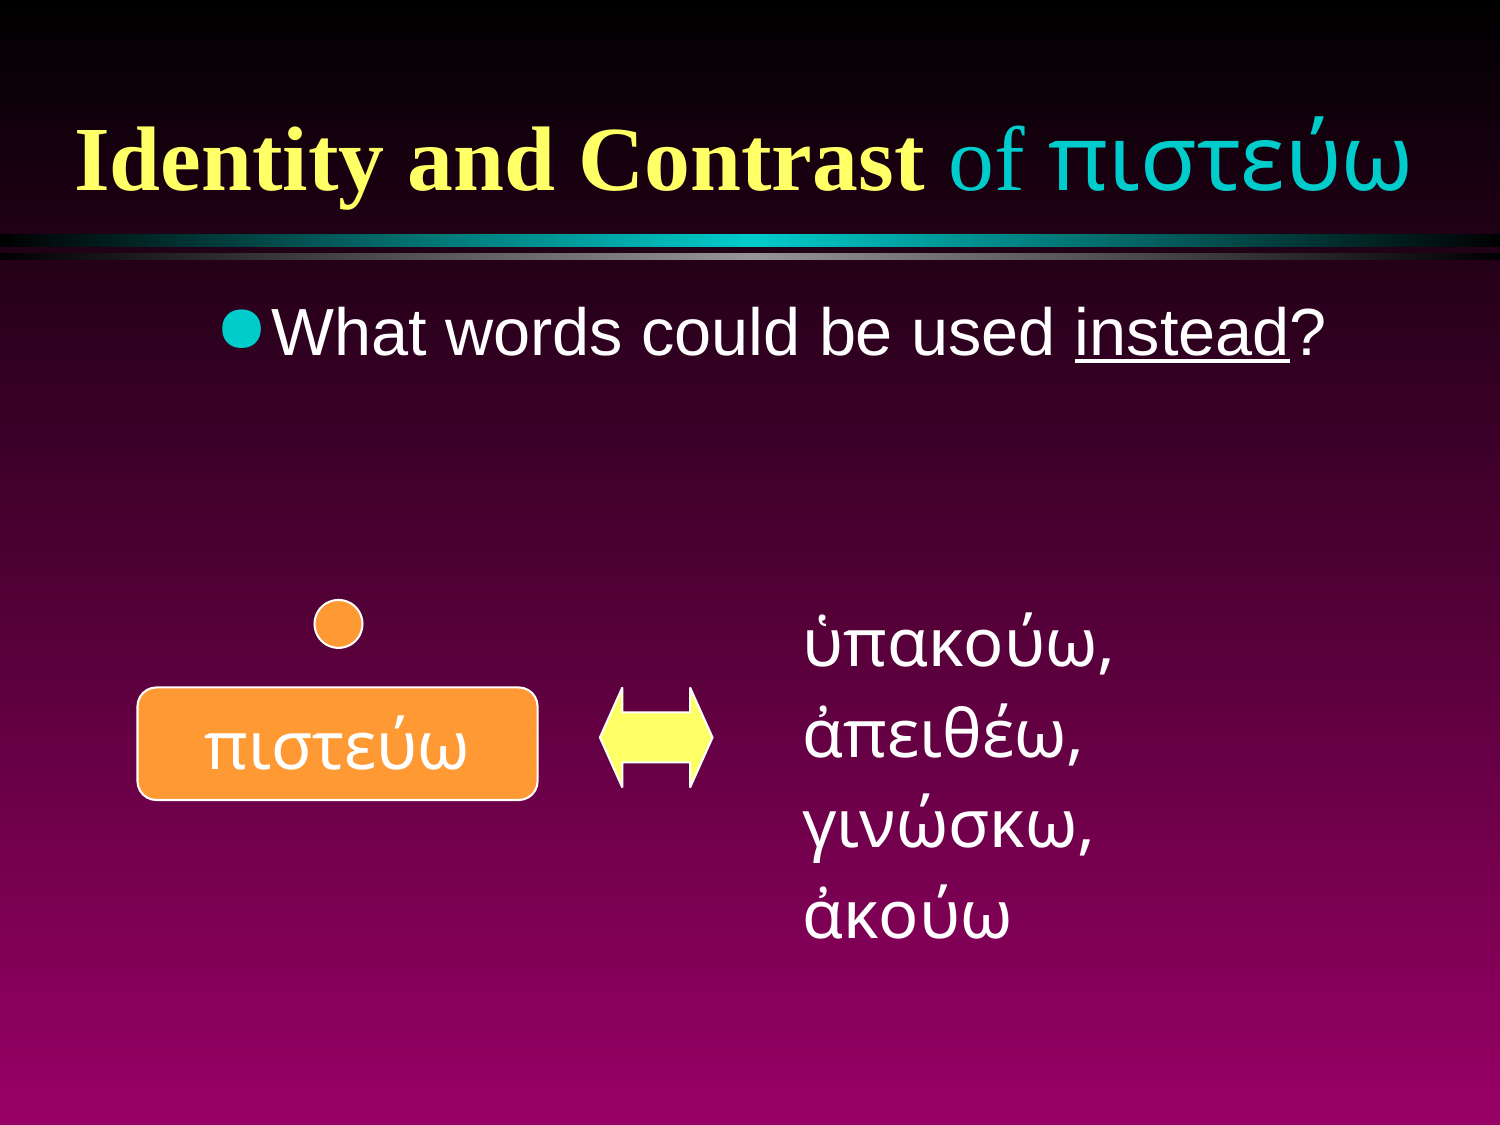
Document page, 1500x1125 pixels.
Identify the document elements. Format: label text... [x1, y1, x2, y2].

text_box ὑπακούω, ἀπειθέω, γινώσκω, ἀκούω [787, 587, 1301, 966]
text_box [314, 599, 363, 648]
text_box [599, 687, 713, 788]
list What words could be used instead? [199, 287, 1500, 488]
text_box πιστεύω [137, 687, 538, 801]
title Identity and Contrast of πιστεύω [49, 37, 1438, 225]
